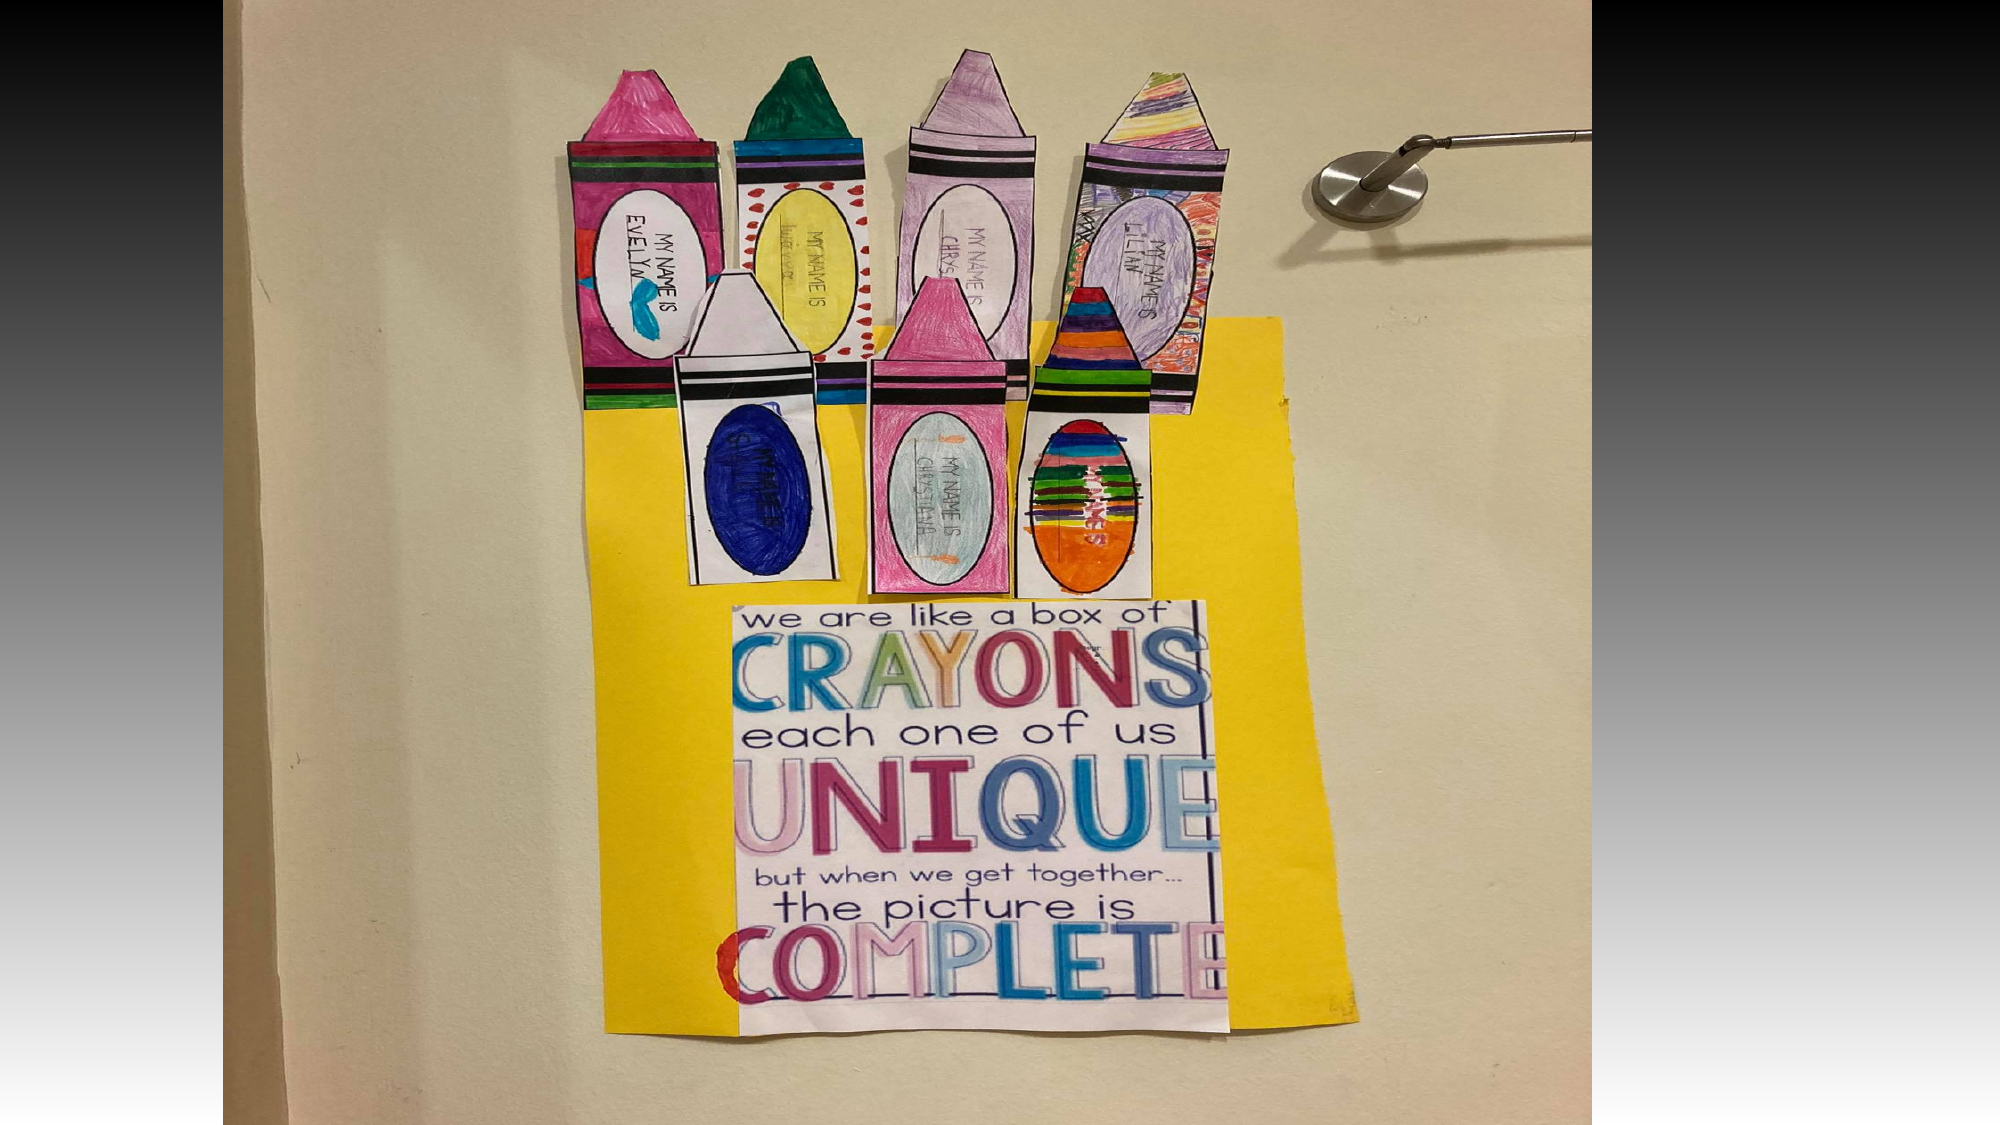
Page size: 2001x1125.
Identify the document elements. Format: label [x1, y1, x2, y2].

picture [223, 0, 1592, 1125]
